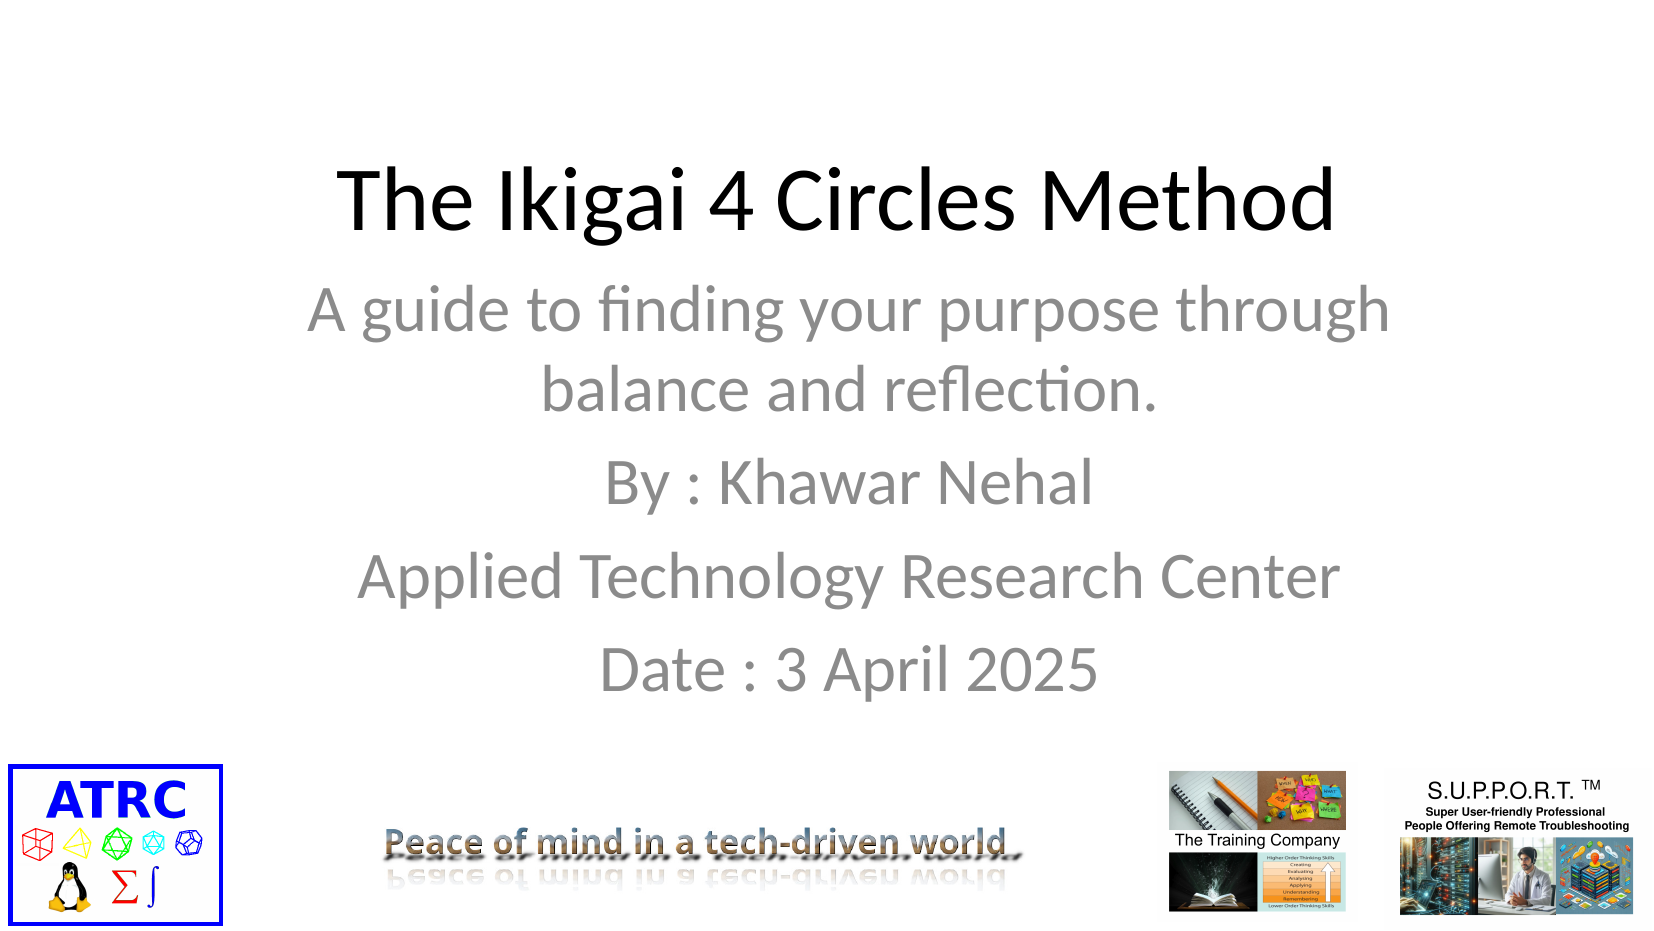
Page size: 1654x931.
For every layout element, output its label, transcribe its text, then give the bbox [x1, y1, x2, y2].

picture [1384, 768, 1652, 930]
subtitle A guide to finding your purpose through balance and reflection. By : Khawar Nehal Applied Technology Research Center Date : 3 April 2025 [271, 257, 1429, 496]
title The Ikigai 4 Circles Method [135, 93, 1541, 294]
picture [380, 814, 1026, 904]
picture [8, 764, 223, 926]
picture [1157, 762, 1358, 922]
